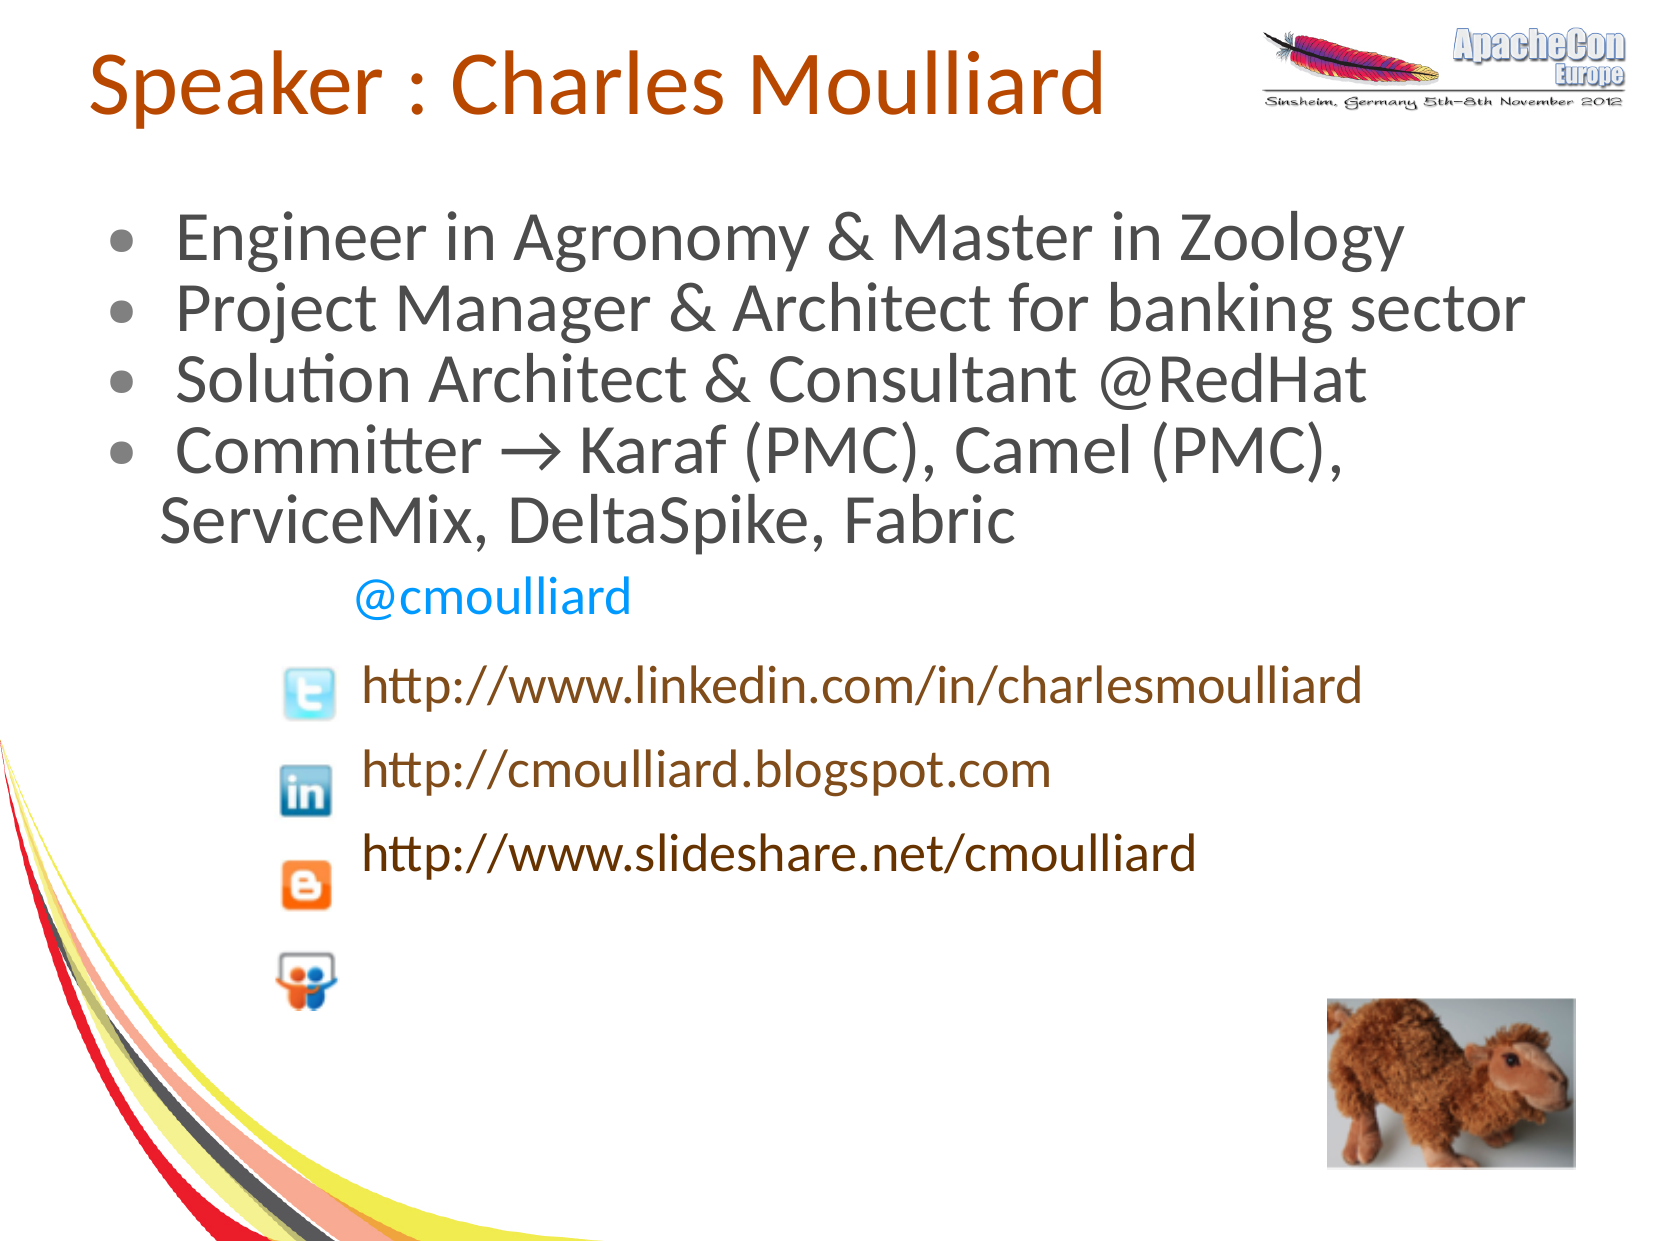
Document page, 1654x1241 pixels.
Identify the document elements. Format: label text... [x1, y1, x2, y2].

picture [0, 0, 1654, 1241]
title Speaker : Charles Moulliard [88, 35, 1447, 148]
list Engineer in Agronomy & Master in Zoology Project Manager & Architect for banking sector Solution Architect & Consultant @RedHat Committer → Karaf (PMC), Camel (PMC), ServiceMix, DeltaSpike, Fabric @cmoulliard http://www.linkedin.com/in/charlesmoulliard http://cmoulliard.blogspot.com http://www.slideshare.net/cmoulliard [88, 207, 1606, 1205]
